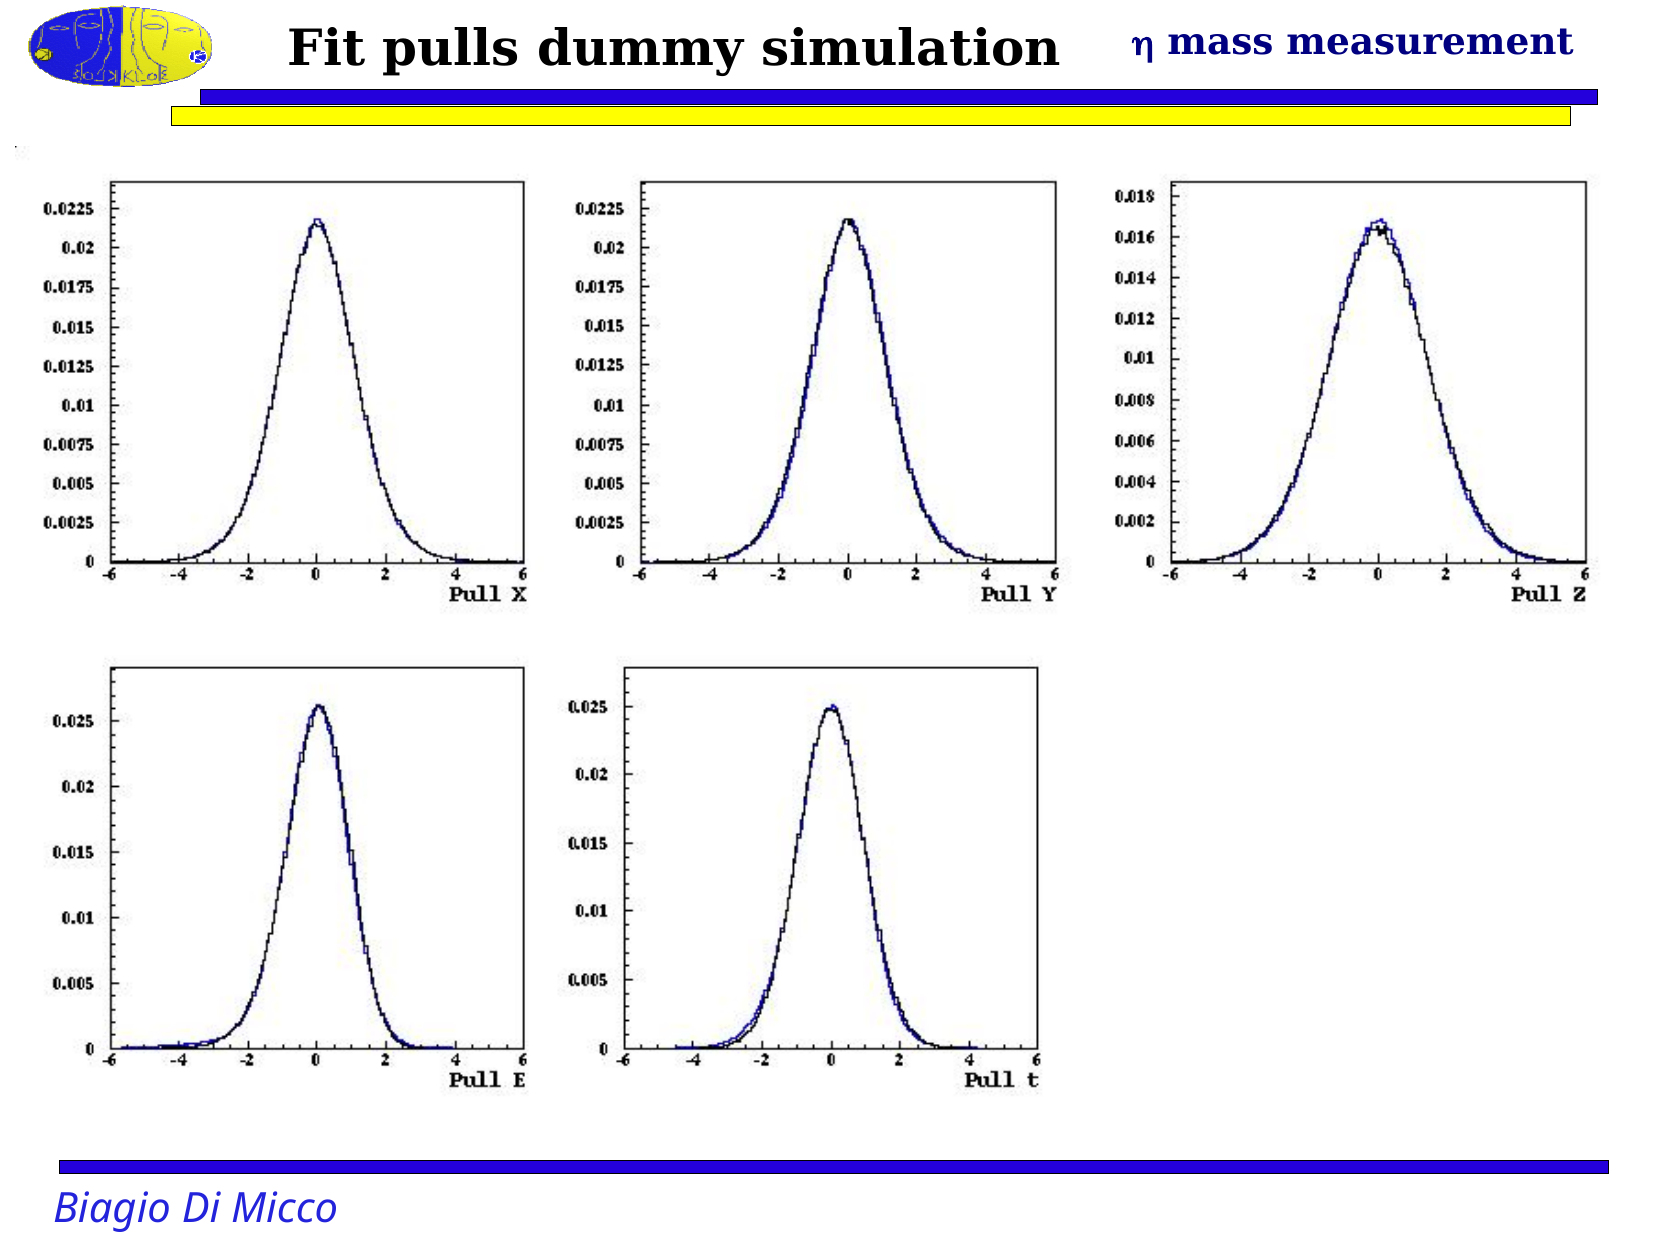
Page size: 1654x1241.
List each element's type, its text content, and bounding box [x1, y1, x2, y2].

text_box Fit pulls dummy simulation [287, 18, 1172, 78]
picture [15, 146, 1602, 1137]
picture [20, 2, 220, 89]
